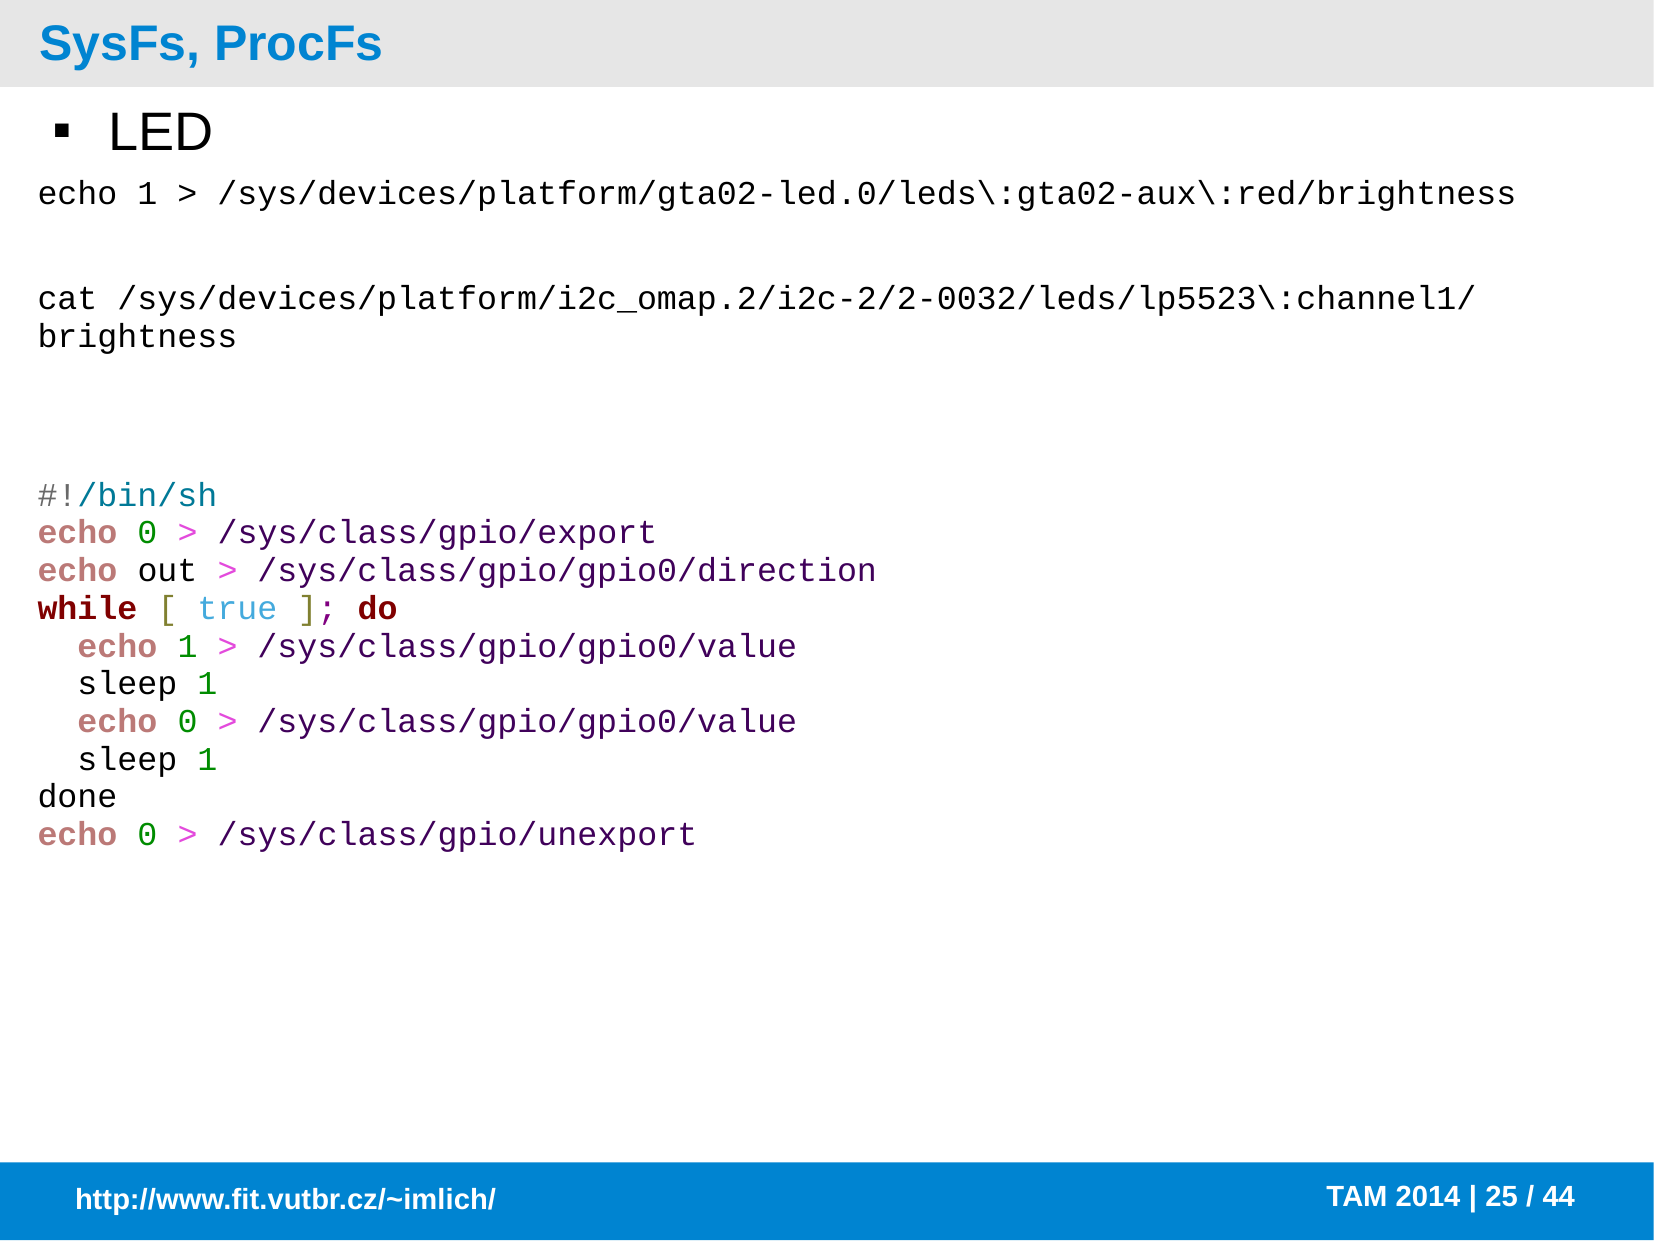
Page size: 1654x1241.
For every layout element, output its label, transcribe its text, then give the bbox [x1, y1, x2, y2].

title SysFs, ProcFs [39, 5, 1615, 81]
list LED echo 1 > /sys/devices/platform/gta02-led.0/leds\:gta02-aux\:red/brightness cat /sys/devices/platform/i2c_omap.2/i2c-2/2-0032/leds/lp5523\:channel1/brightness #!/bin/sh echo 0 > /sys/class/gpio/export echo out > /sys/class/gpio/gpio0/direction while [ true ]; do echo 1 > /sys/class/gpio/gpio0/value sleep 1 echo 0 > /sys/class/gpio/gpio0/value sleep 1 done echo 0 > /sys/class/gpio/unexport [37, 101, 1613, 1126]
